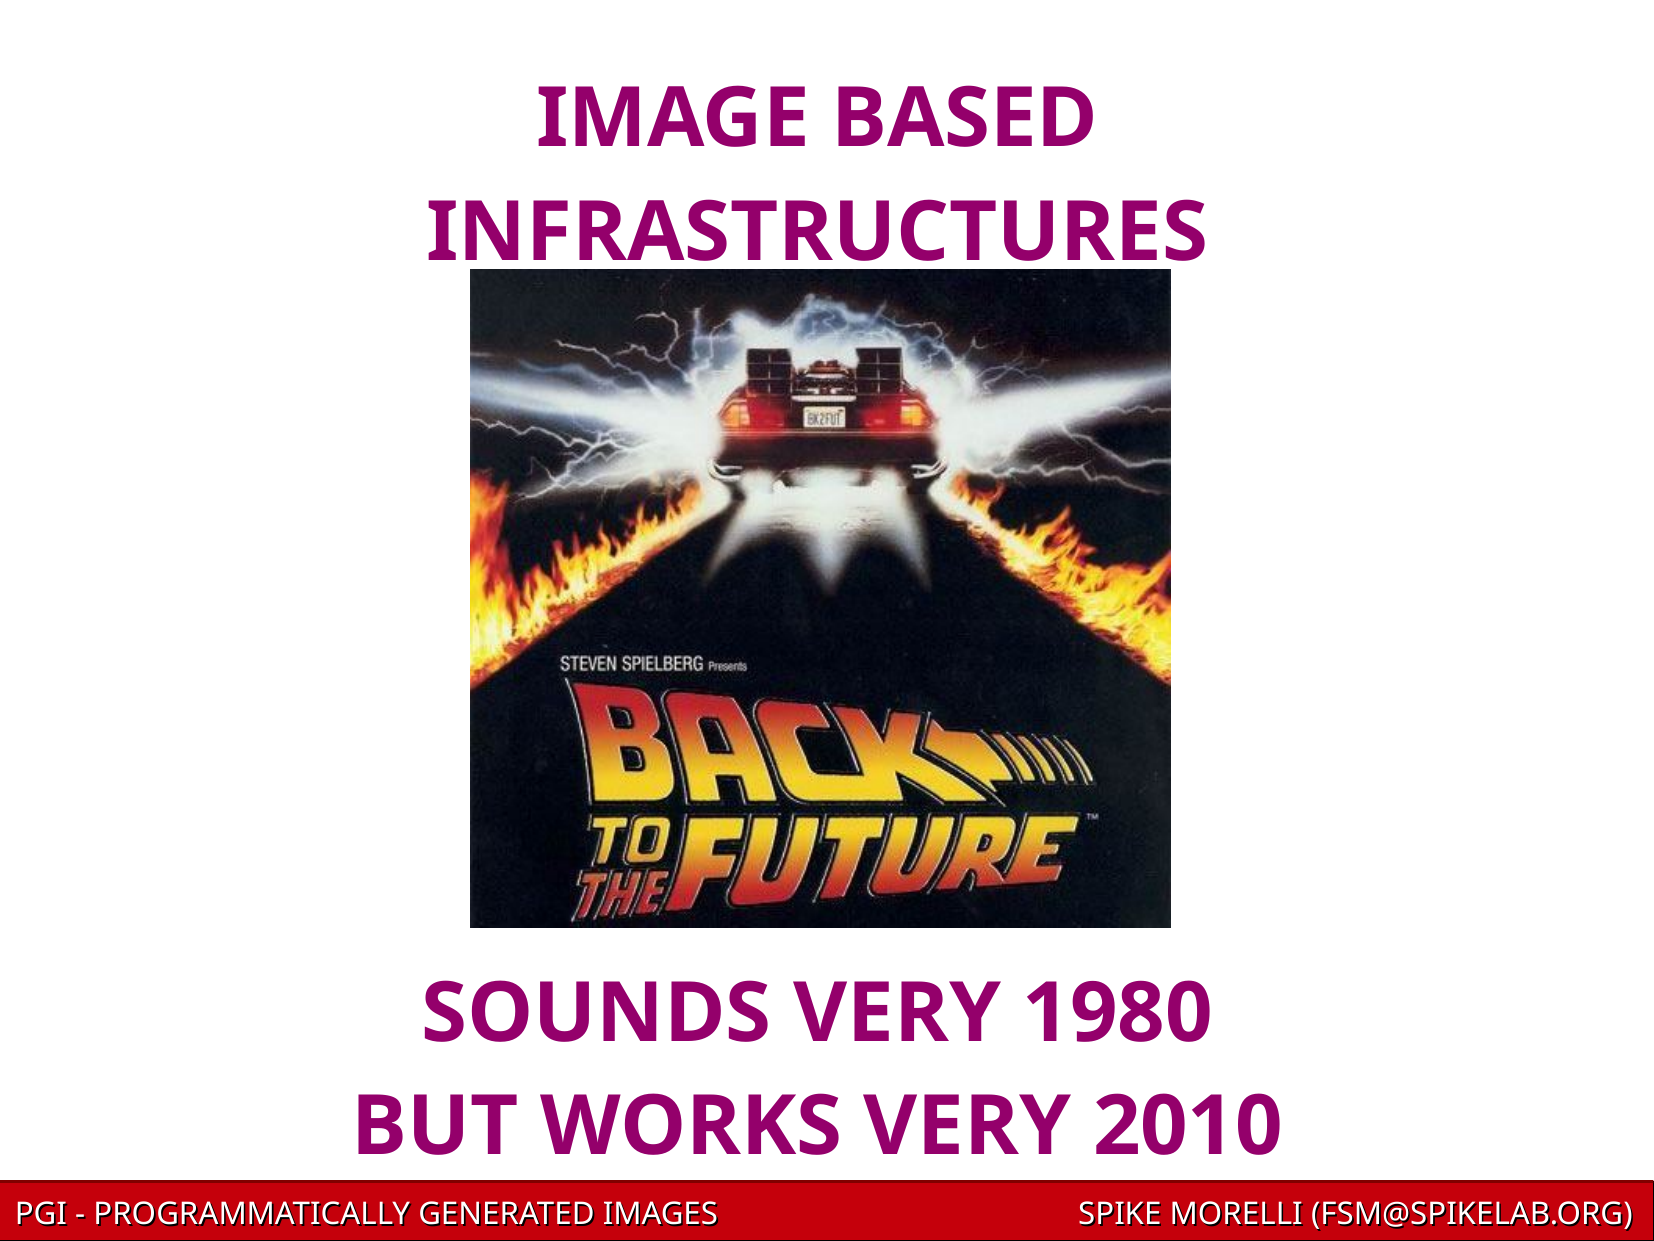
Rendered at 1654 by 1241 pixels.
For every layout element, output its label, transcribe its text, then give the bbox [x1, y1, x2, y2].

picture [470, 269, 1171, 928]
text_box PGI - PROGRAMMATICALLY GENERATED IMAGES [0, 1184, 722, 1235]
text_box IMAGE BASED INFRASTRUCTURES [411, 50, 1230, 252]
text_box [0, 1183, 1654, 1241]
text_box SOUNDS VERY 1980 BUT WORKS VERY 2010 [336, 944, 1305, 1147]
text_box SPIKE MORELLI (FSM@SPIKELAB.ORG) [1063, 1184, 1643, 1235]
